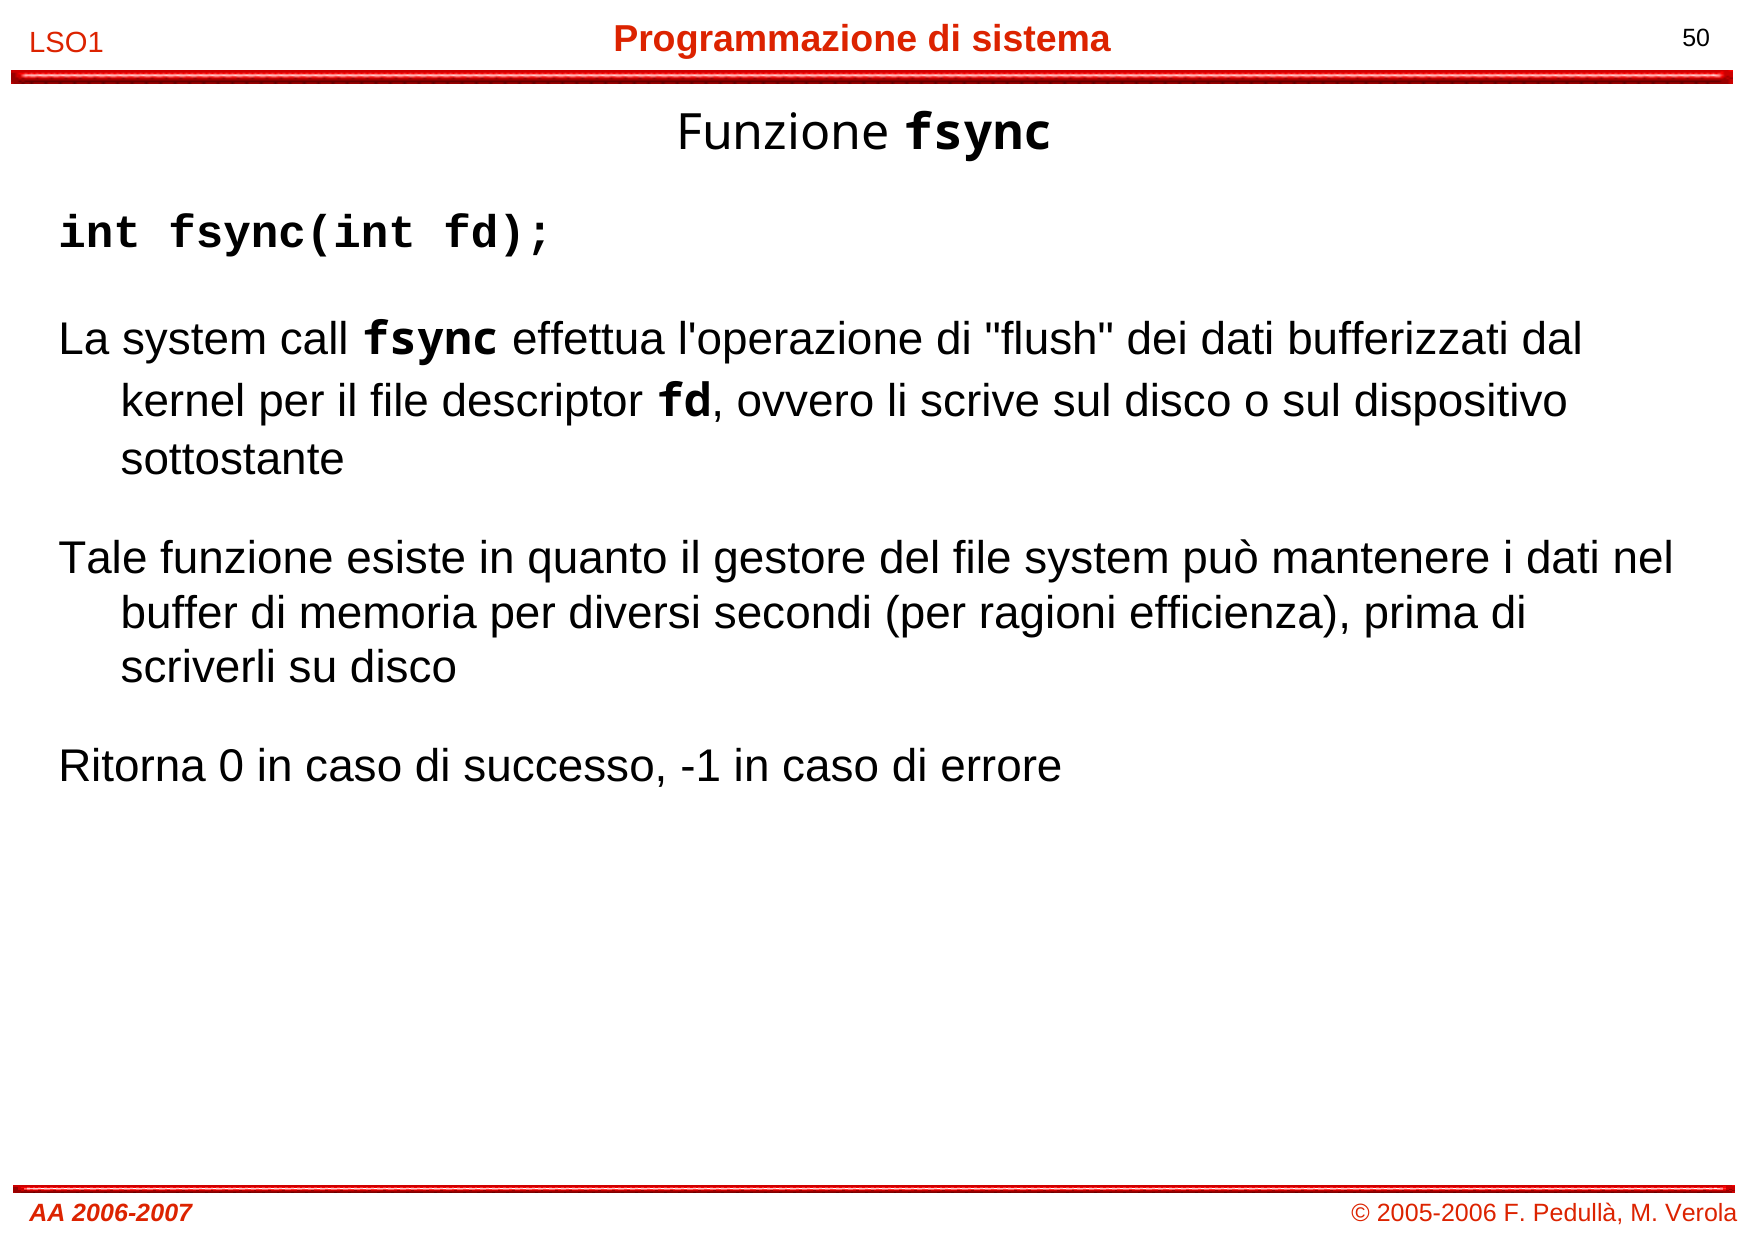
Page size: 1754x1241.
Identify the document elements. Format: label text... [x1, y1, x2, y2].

picture [13, 1185, 1735, 1193]
list int fsync(int fd); La system call fsync effettua l'operazione di "flush" dei dati bufferizzati dal kernel per il file descriptor fd, ovvero li scrive sul disco o sul dispositivo sottostante Tale funzione esiste in quanto il gestore del file system può mantenere i dati nel buffer di memoria per diversi secondi (per ragioni efficienza), prima di scriverli su disco Ritorna 0 in caso di successo, -1 in caso di errore [58, 206, 1696, 855]
title Funzione fsync [644, 84, 1085, 180]
picture [11, 70, 1733, 84]
